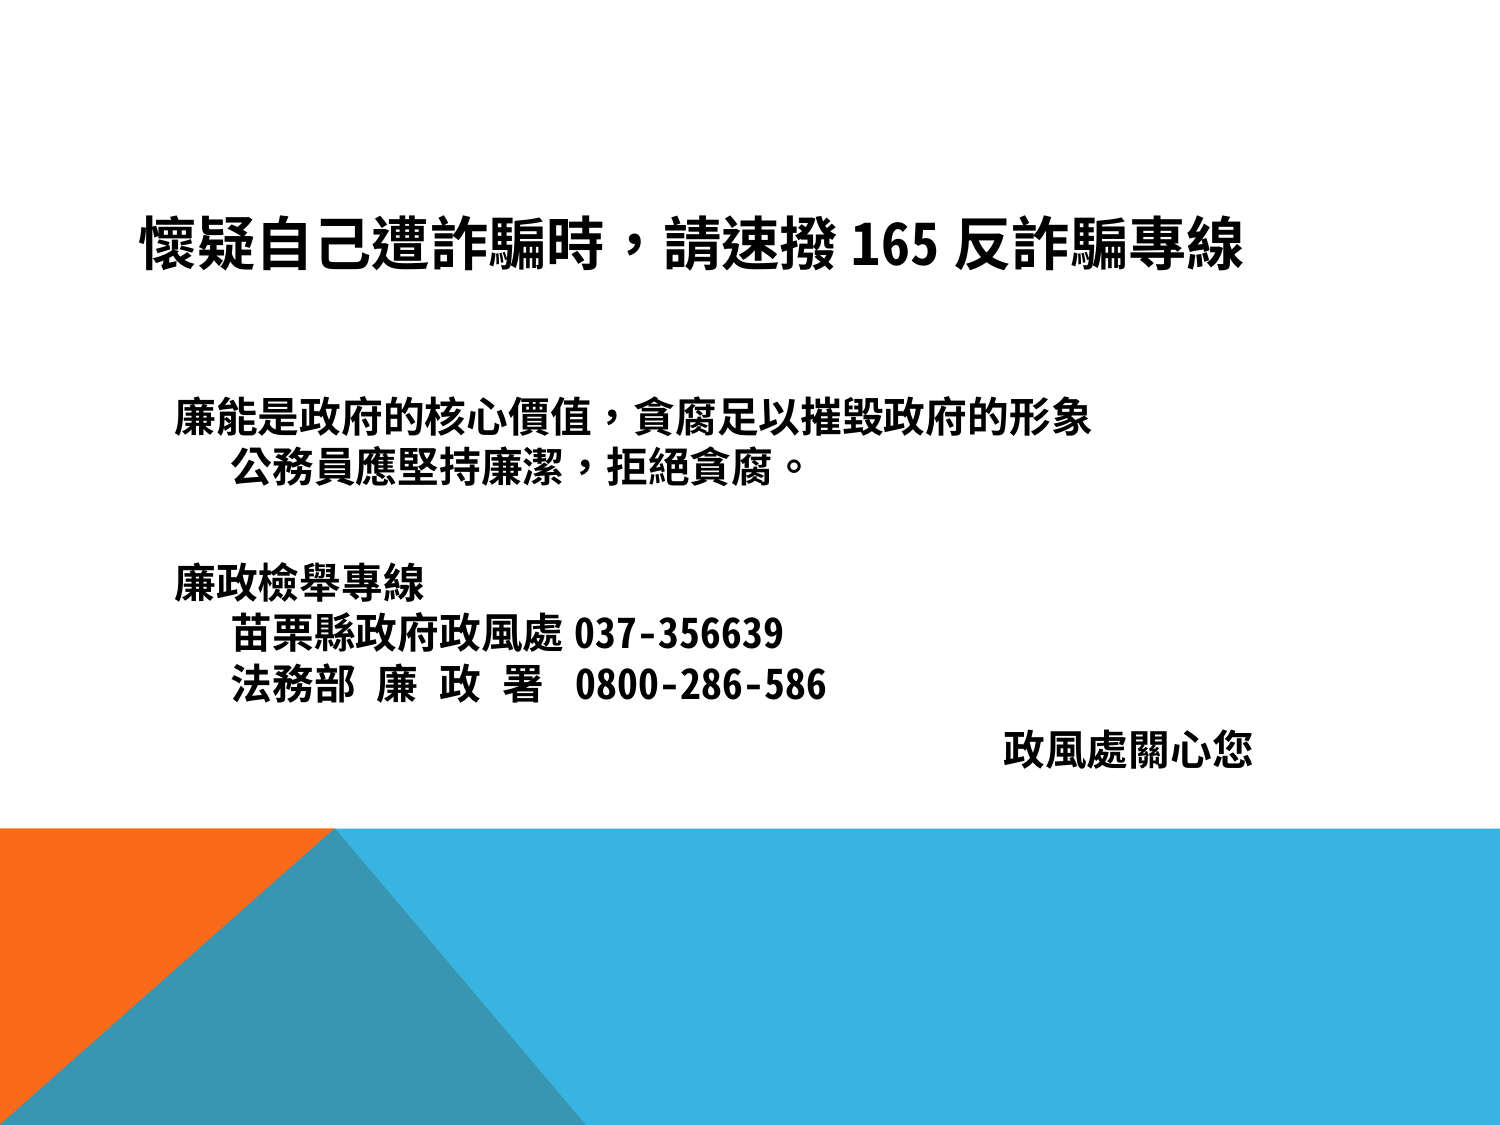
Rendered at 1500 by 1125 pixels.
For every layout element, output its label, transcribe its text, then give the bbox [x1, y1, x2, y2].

list 廉能是政府的核心價值，貪腐足以摧毀政府的形象 公務員應堅持廉潔，拒絕貪腐。 廉政檢舉專線 苗栗縣政府政風處037-356639 法務部 廉 政 署 0800-286-586 政風處關心您 [159, 326, 1329, 879]
title 懷疑自己遭詐騙時，請速撥165反詐騙專線 [123, 110, 1400, 374]
